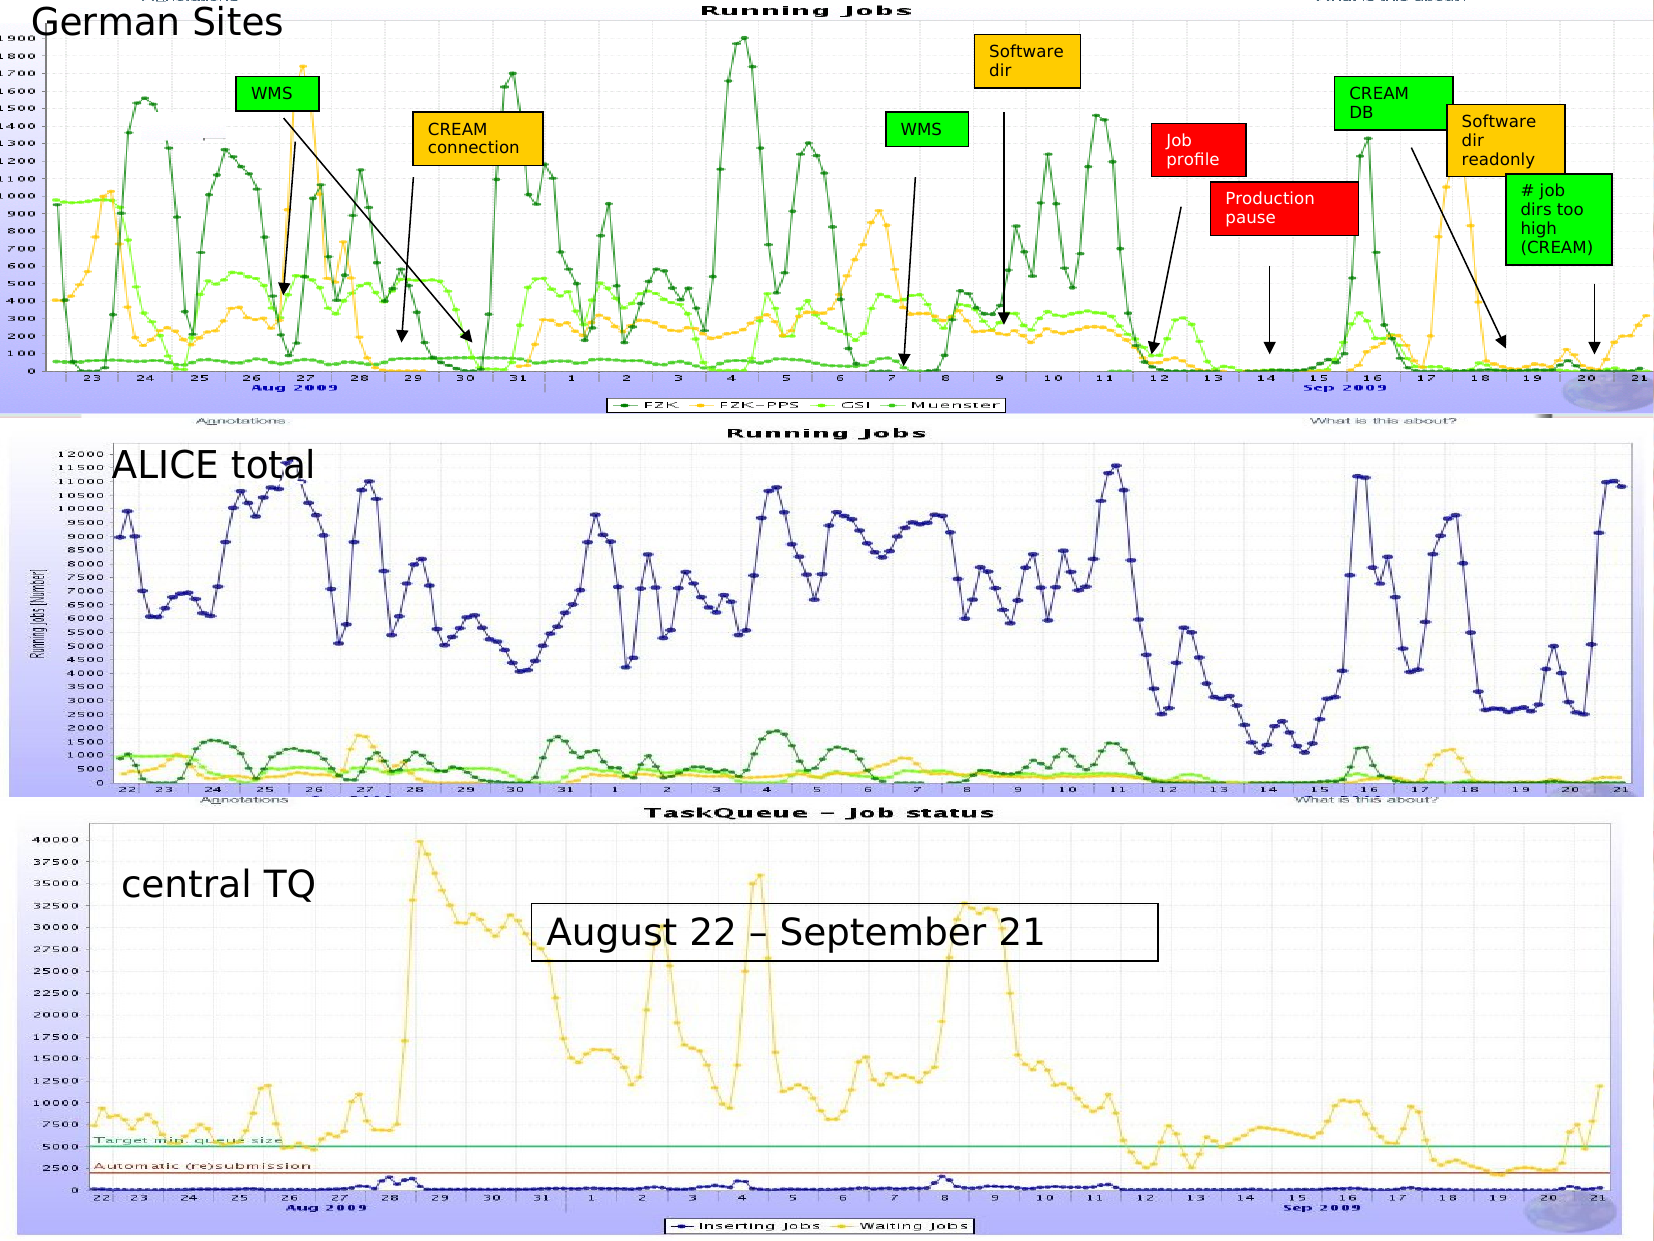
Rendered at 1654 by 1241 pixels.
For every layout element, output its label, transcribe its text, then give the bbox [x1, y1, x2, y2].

text_box # job dirs too high (CREAM) [1505, 174, 1613, 266]
chart [110, 442, 443, 562]
chart [29, 0, 363, 119]
text_box Job profile [1151, 123, 1247, 177]
text_box CREAM connection [413, 112, 544, 166]
text_box Software dir readonly [1446, 104, 1566, 177]
text_box Production pause [1210, 182, 1359, 236]
picture [0, 0, 1654, 1241]
text_box Software dir [974, 34, 1081, 88]
text_box August 22 – September 21 [531, 903, 1158, 962]
text_box WMS [885, 112, 969, 147]
text_box central TQ [106, 856, 379, 914]
text_box CREAM DB [1334, 76, 1453, 130]
